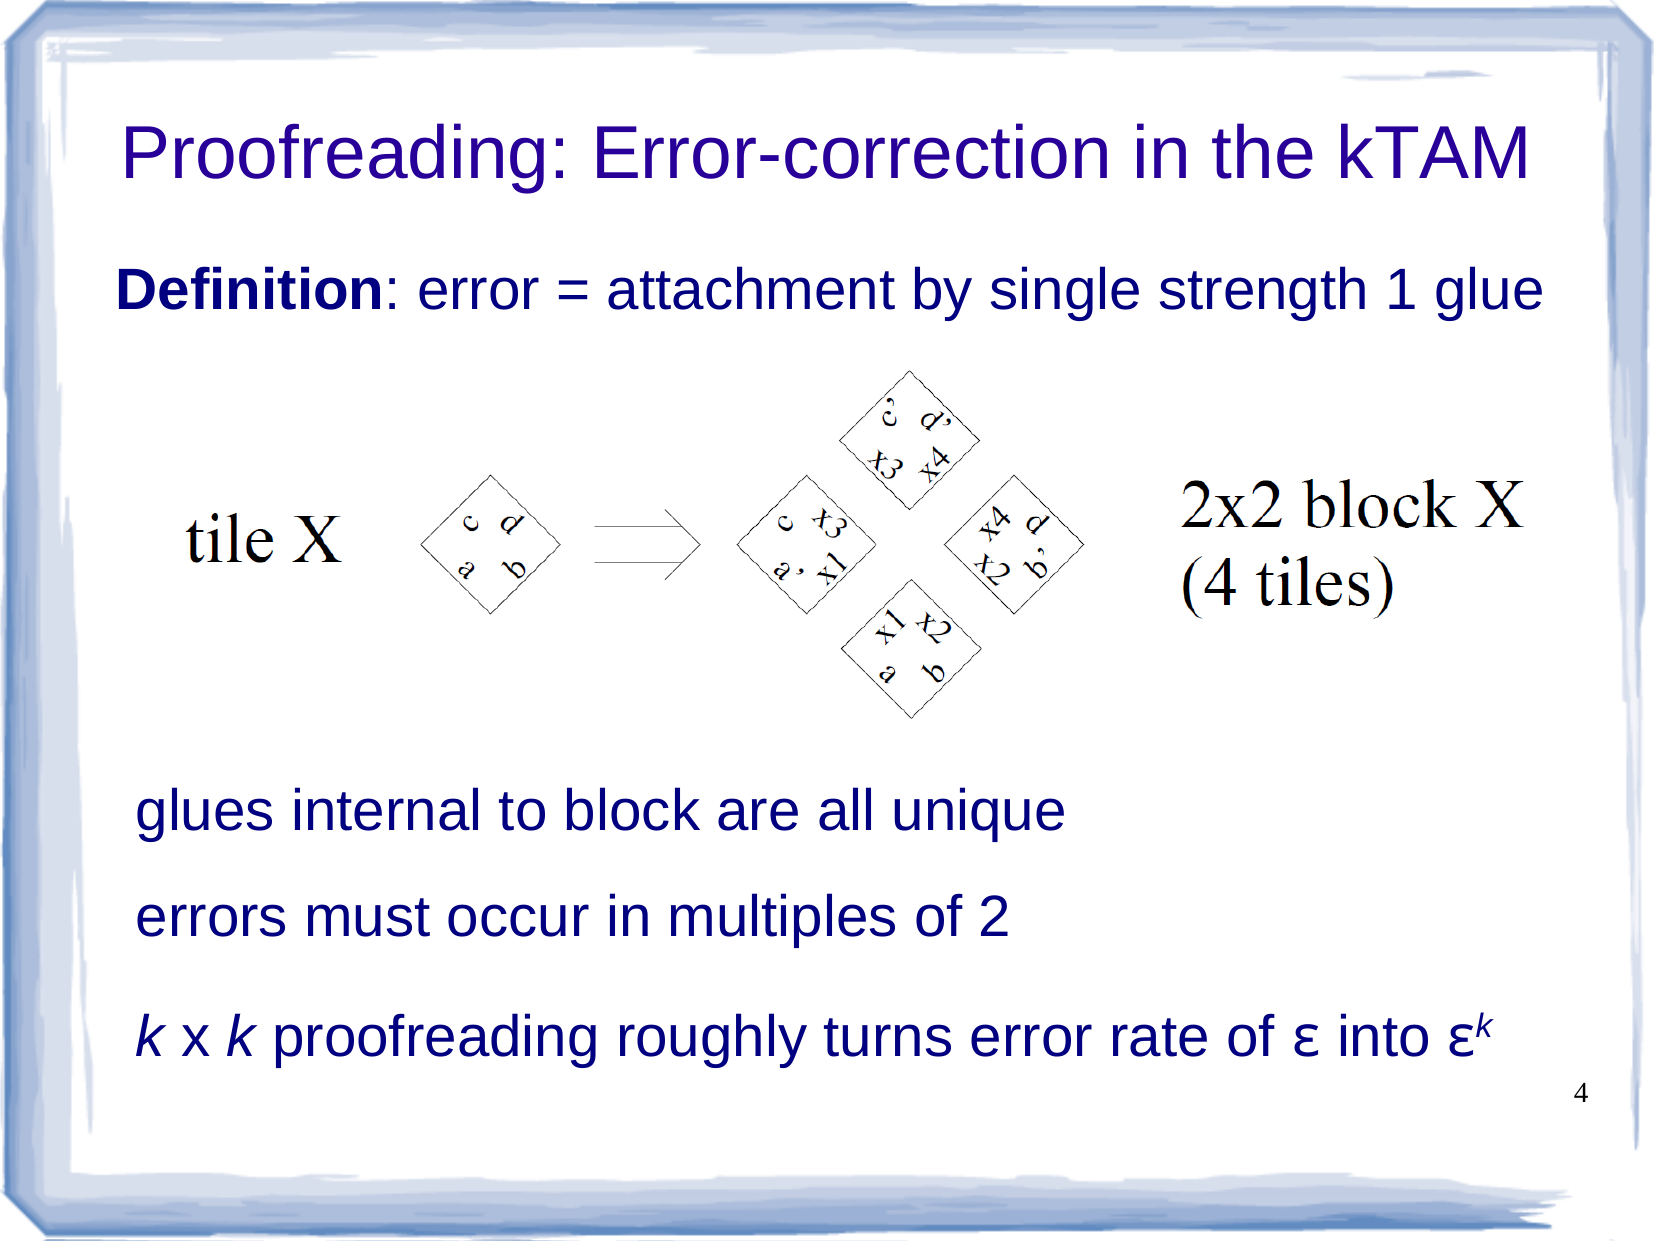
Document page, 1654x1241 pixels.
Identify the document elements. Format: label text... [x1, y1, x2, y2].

list errors must occur in multiples of 2 [135, 883, 1589, 966]
title Proofreading: Error-correction in the kTAM [82, 49, 1571, 257]
list Definition: error = attachment by single strength 1 glue [115, 256, 1569, 338]
list k x k proofreading roughly turns error rate of ε into εk [135, 994, 1589, 1077]
picture [0, 0, 1654, 1241]
list glues internal to block are all unique [135, 777, 1589, 859]
